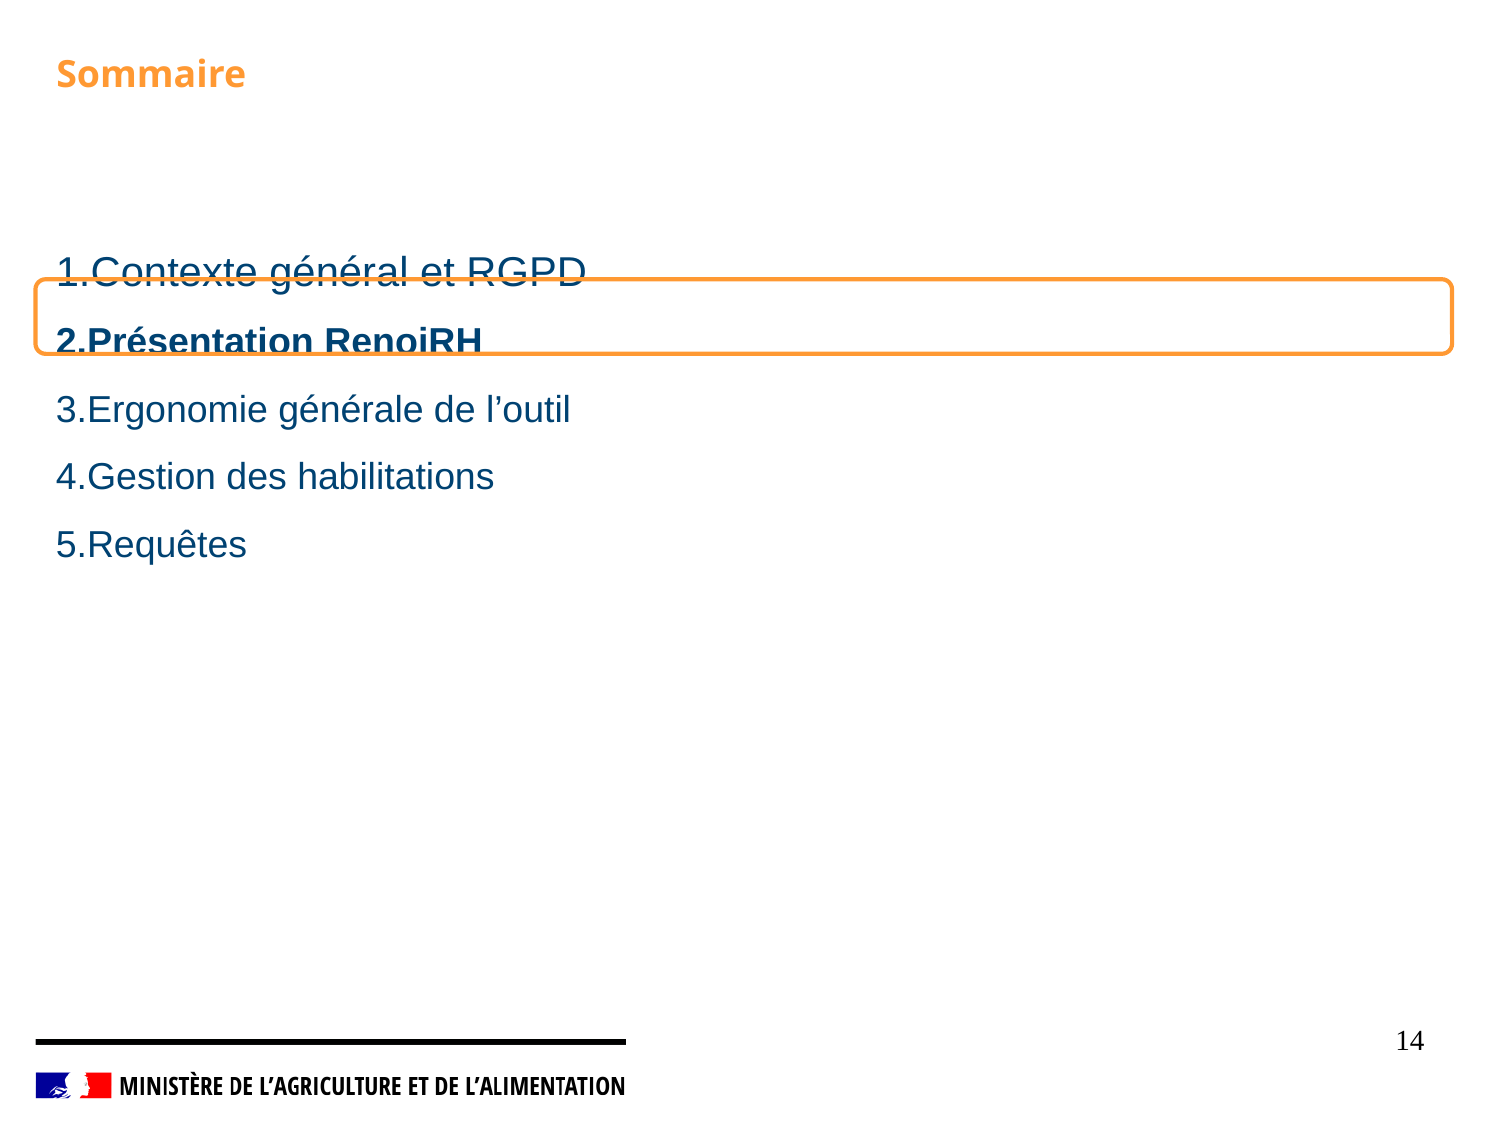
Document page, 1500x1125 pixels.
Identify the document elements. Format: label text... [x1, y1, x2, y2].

picture [35, 1039, 626, 1099]
text_box Sommaire [41, 42, 1458, 149]
text_box Contexte général et RGPD Présentation RenoiRH Ergonomie générale de l’outil Gestion des habilitations Requêtes [41, 212, 1458, 1125]
text_box Contexte général et RGPD Présentation RenoiRH Ergonomie générale de l’outil Gestion des habilitations Requêtes [41, 282, 1450, 351]
